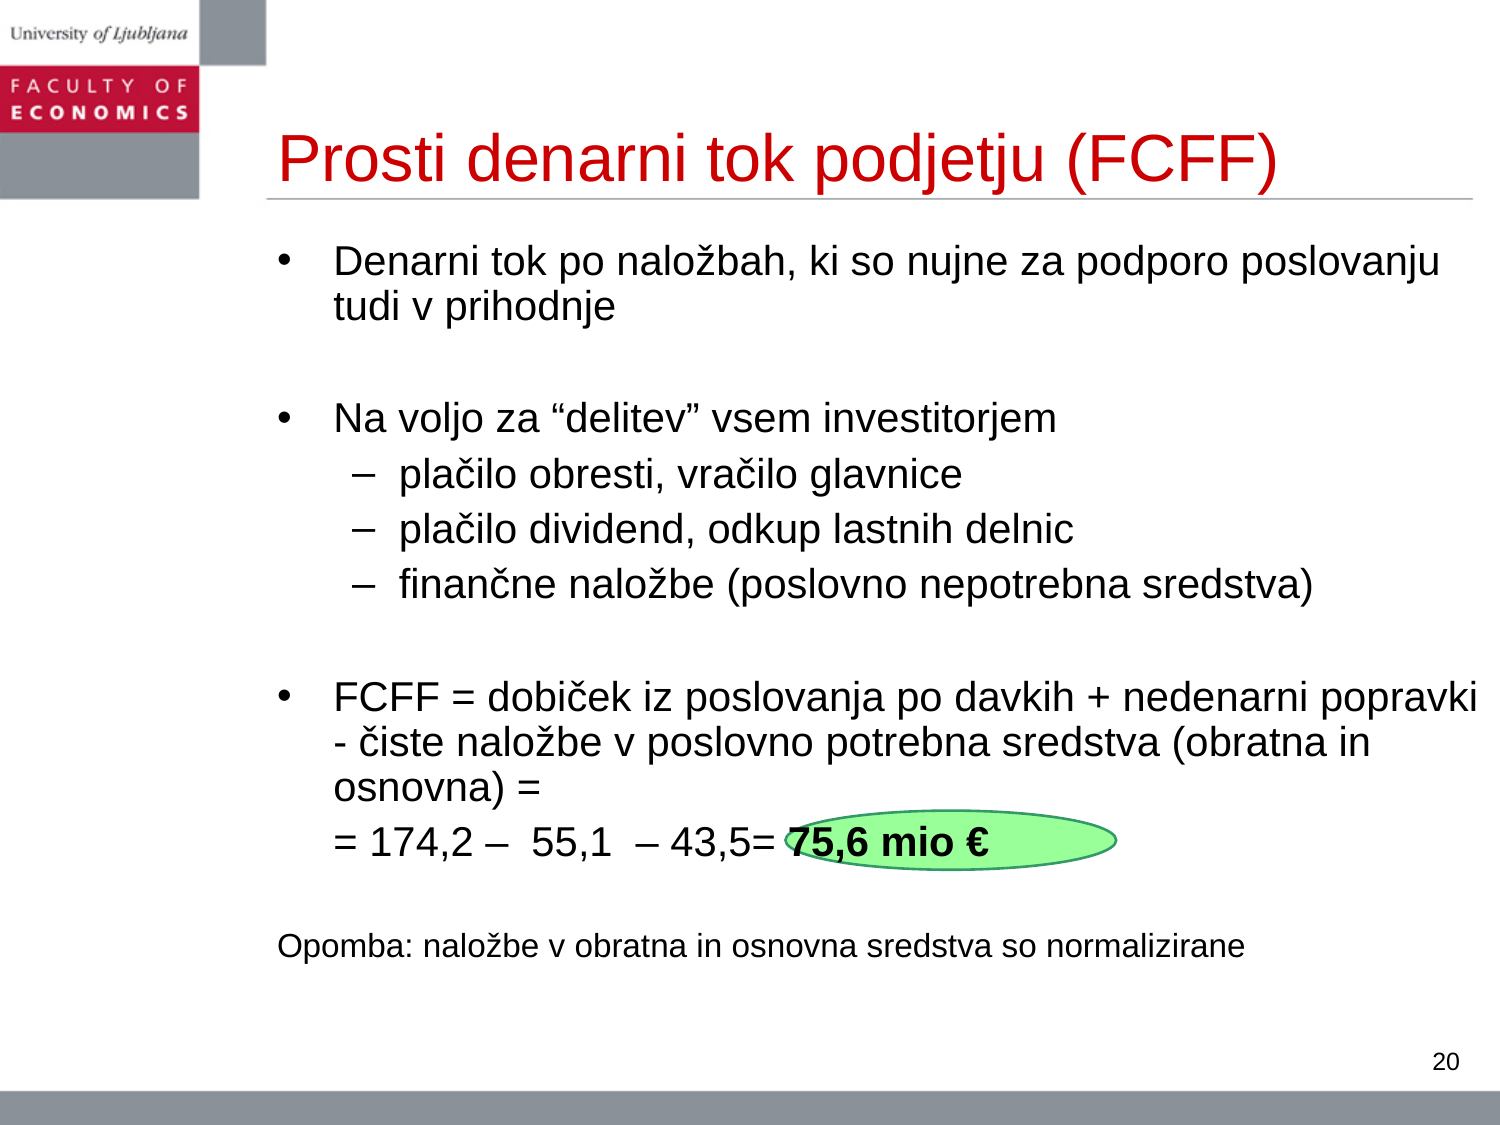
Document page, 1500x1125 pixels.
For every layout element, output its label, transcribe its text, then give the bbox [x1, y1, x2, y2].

picture [0, 0, 1500, 1125]
text_box Prosti denarni tok podjetju (FCFF) [262, 24, 1476, 203]
text_box <number> [1162, 1037, 1476, 1101]
text_box Denarni tok po naložbah, ki so nujne za podporo poslovanju tudi v prihodnje Na voljo za “delitev” vsem investitorjem plačilo obresti, vračilo glavnice plačilo dividend, odkup lastnih delnic finančne naložbe (poslovno nepotrebna sredstva) FCFF = dobiček iz poslovanja po davkih + nedenarni popravki - čiste naložbe v poslovno potrebna sredstva (obratna in osnovna) = = 174,2 – 55,1 – 43,5= 75,6 mio € Opomba: naložbe v obratna in osnovna sredstva so normalizirane [262, 231, 1500, 995]
